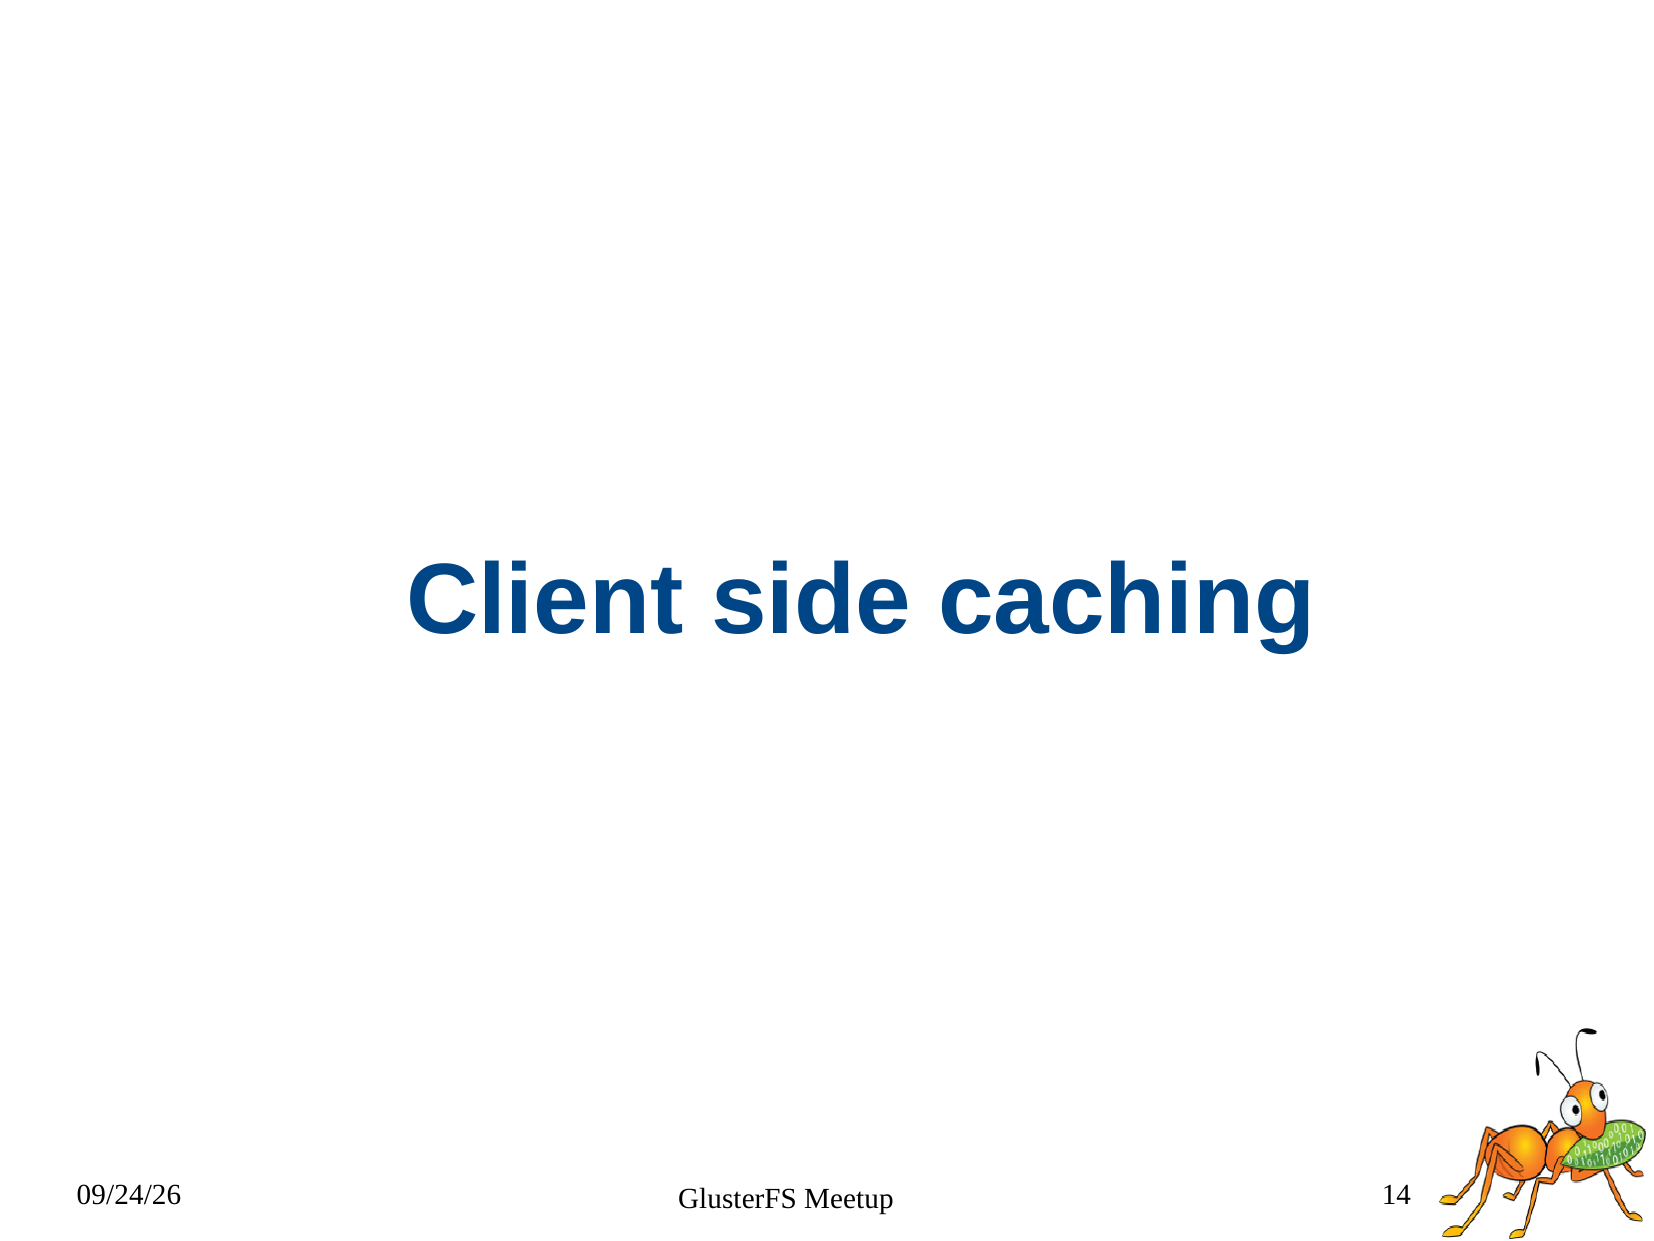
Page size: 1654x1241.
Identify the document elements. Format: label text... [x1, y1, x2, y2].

picture [1436, 1027, 1648, 1241]
title Client side caching [116, 495, 1606, 703]
